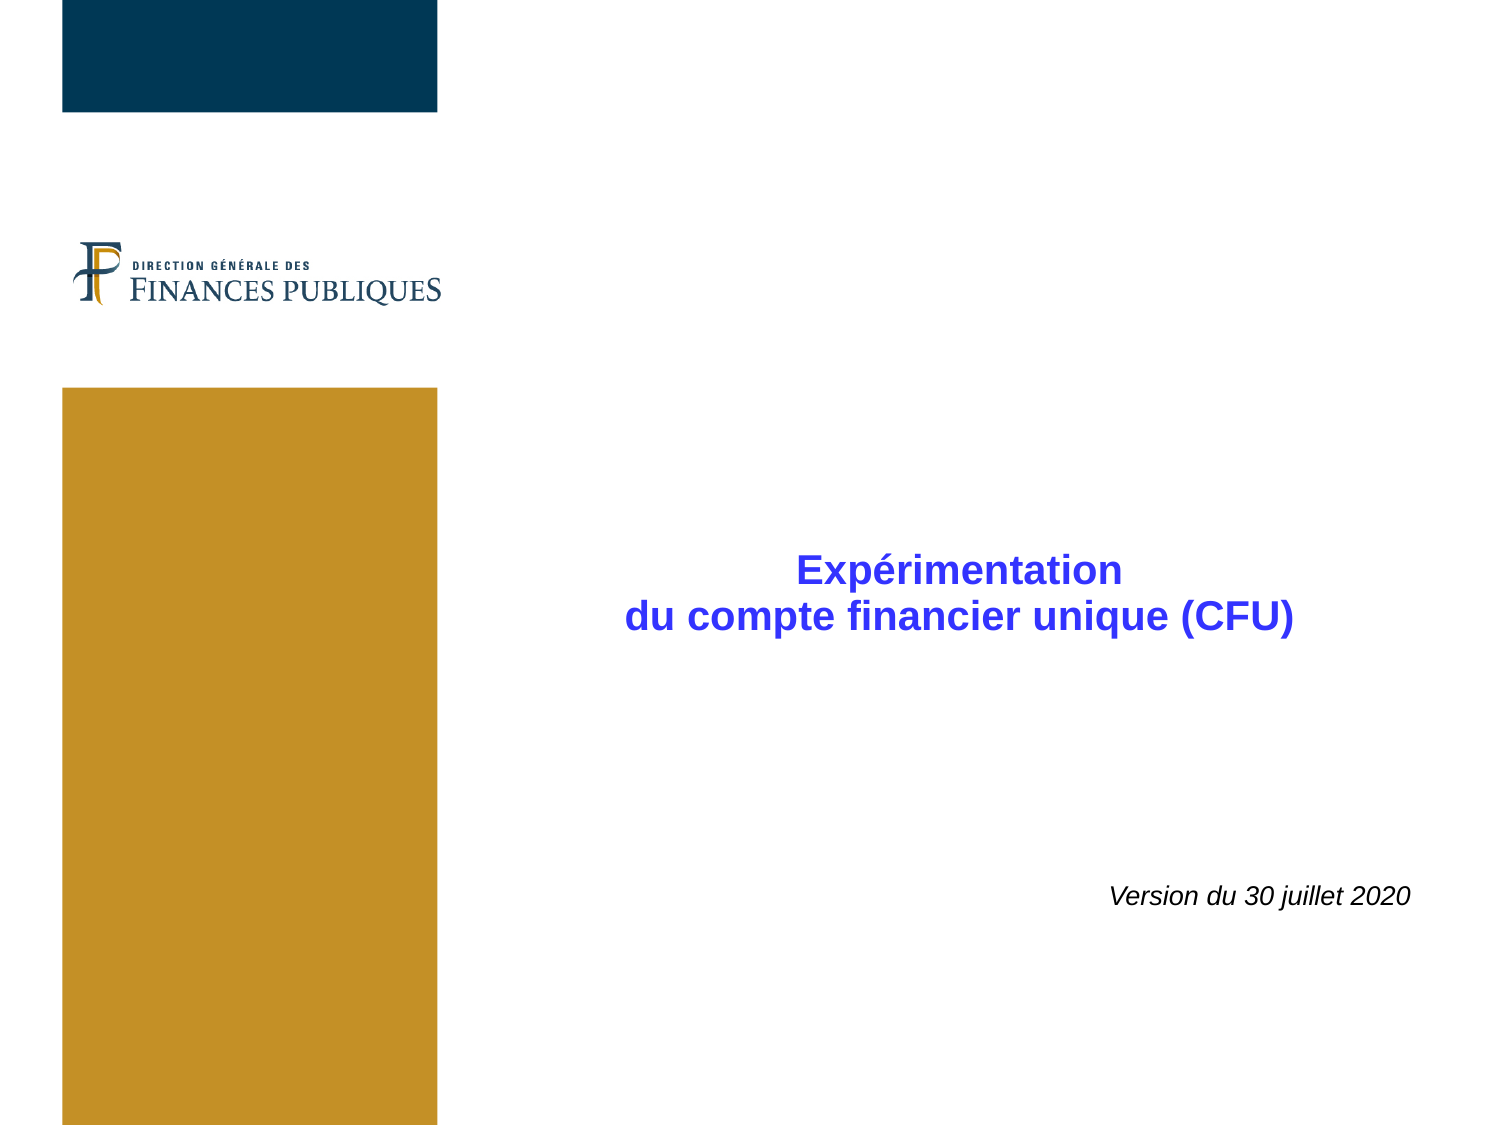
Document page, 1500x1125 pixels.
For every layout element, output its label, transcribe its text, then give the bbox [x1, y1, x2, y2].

title Expérimentation du compte financier unique (CFU) Version du 30 juillet 2020 [442, 442, 1477, 962]
picture [50, 219, 463, 328]
